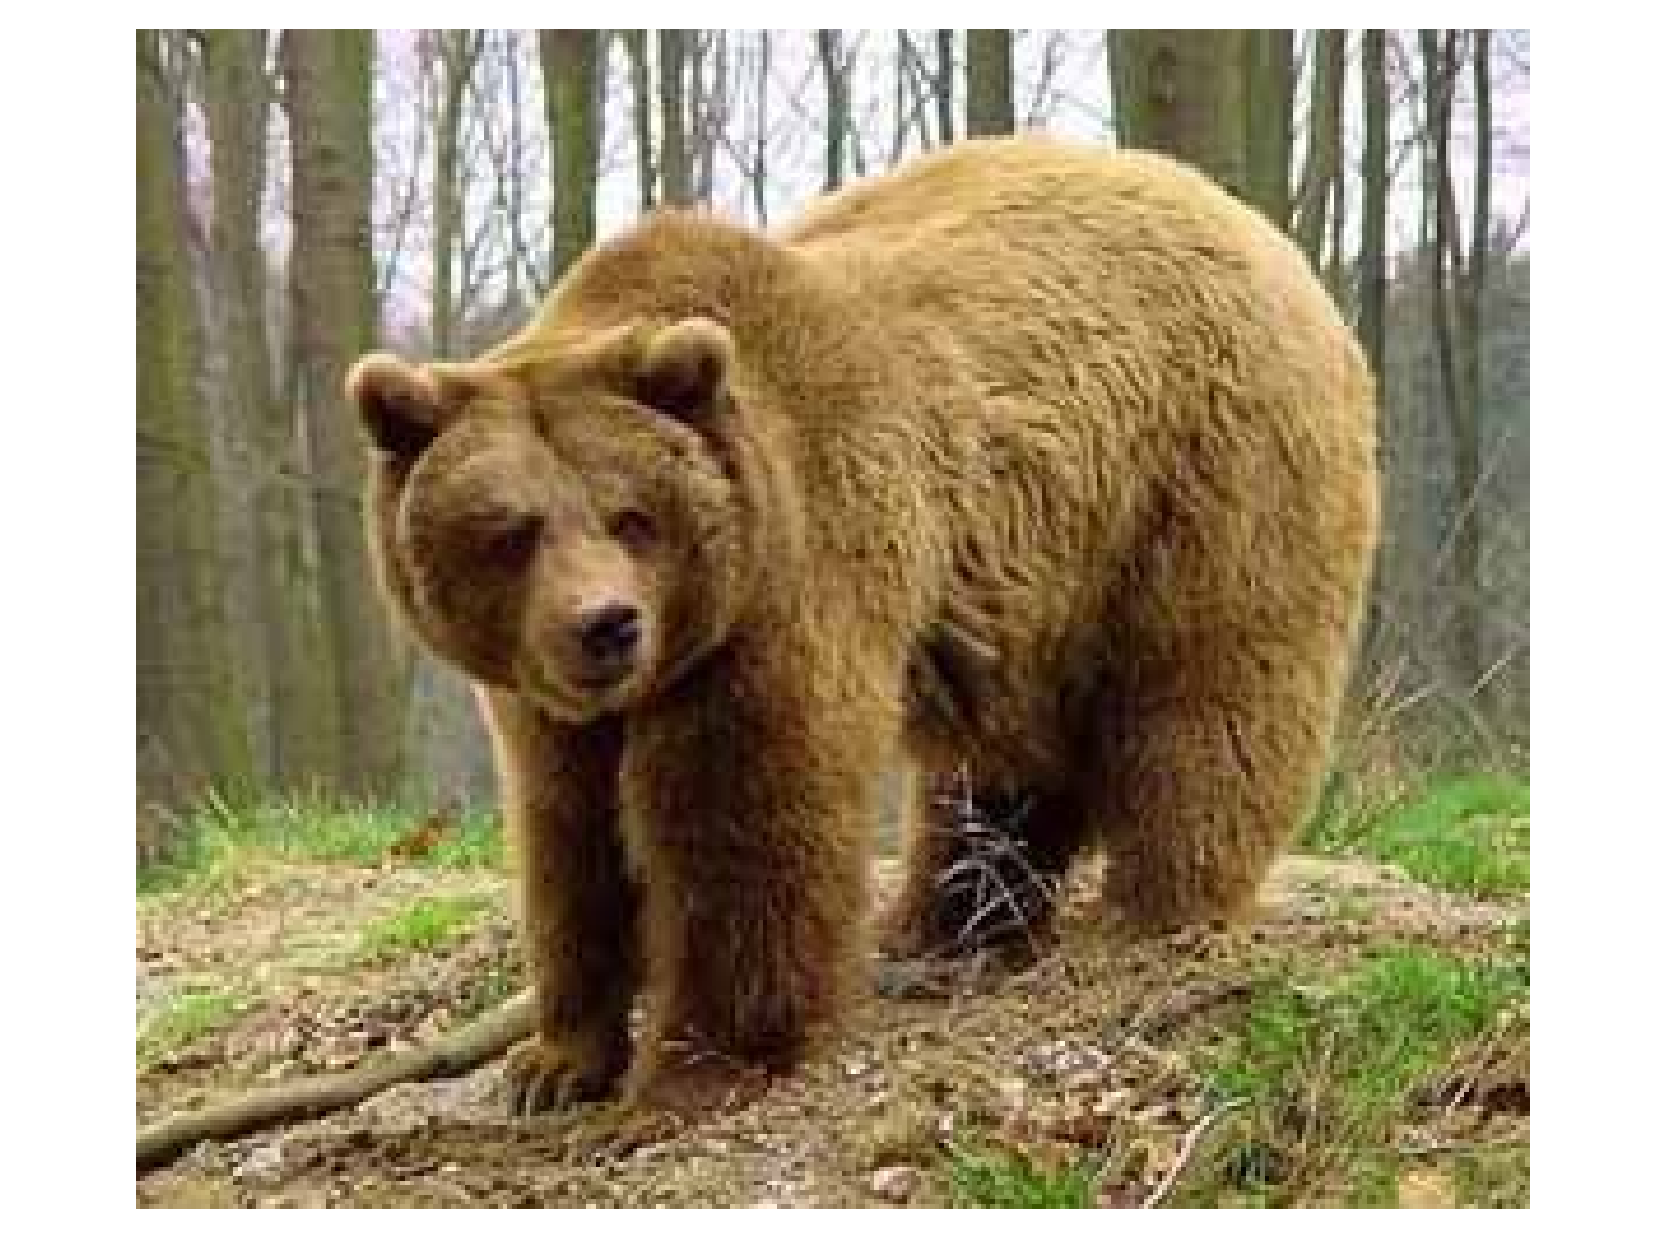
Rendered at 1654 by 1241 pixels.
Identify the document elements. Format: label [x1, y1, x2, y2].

picture [136, 29, 1530, 1209]
